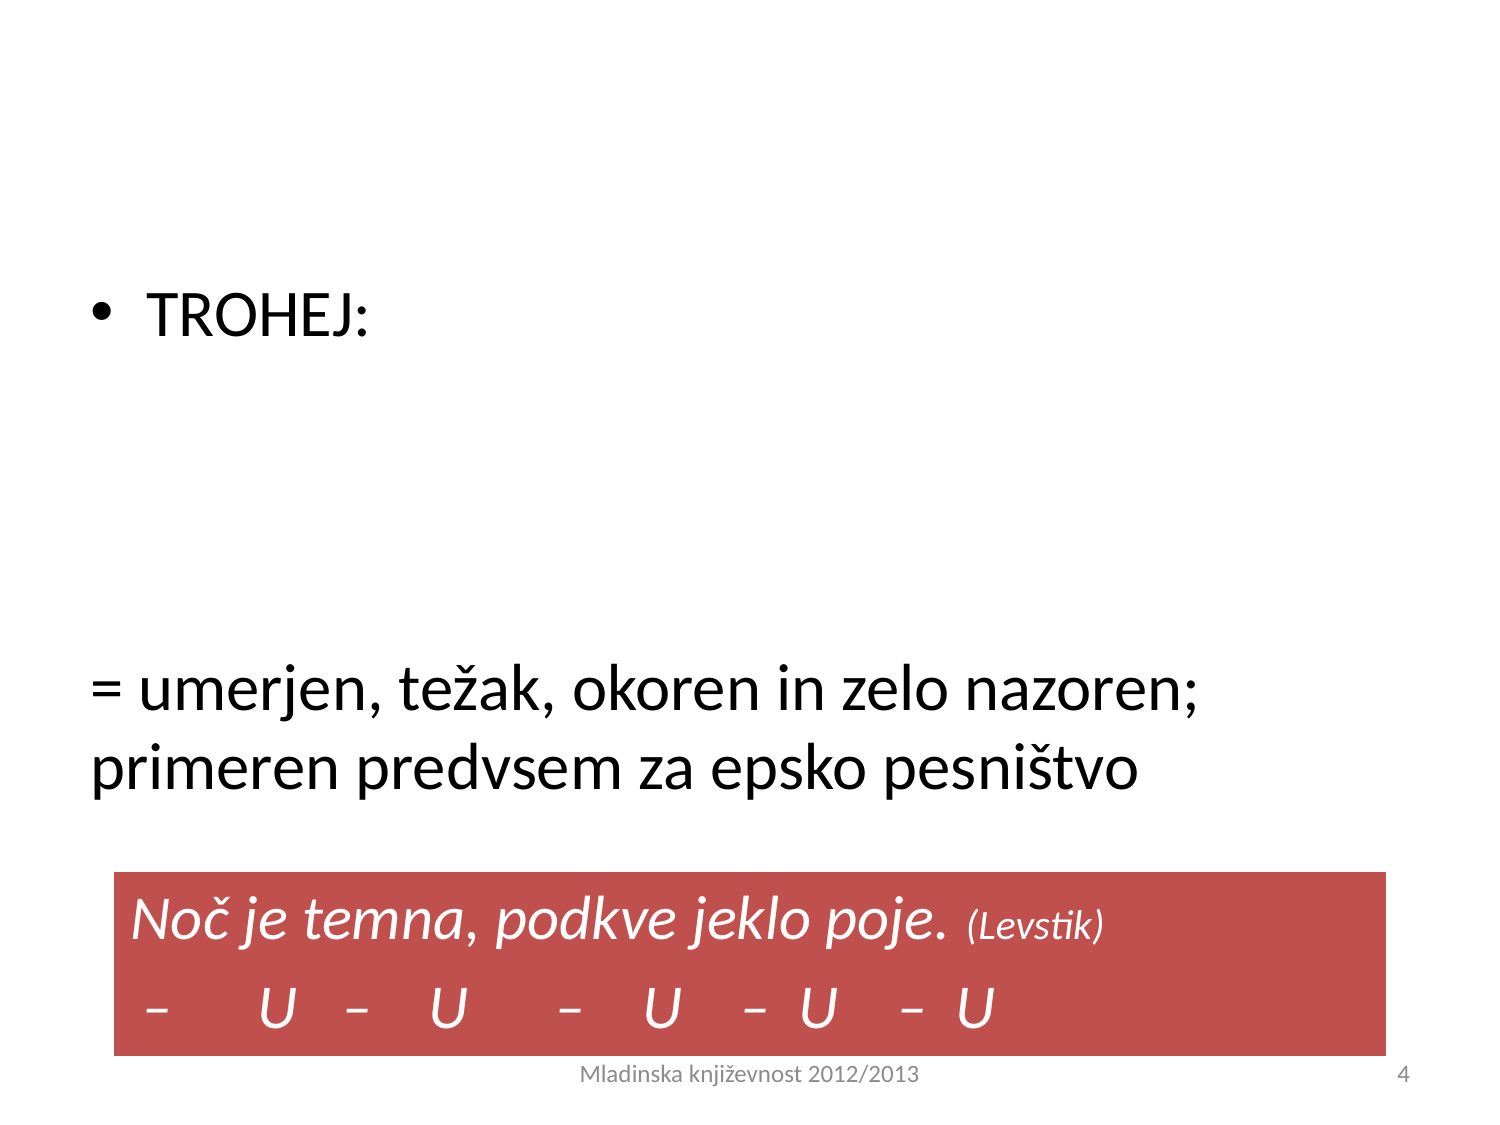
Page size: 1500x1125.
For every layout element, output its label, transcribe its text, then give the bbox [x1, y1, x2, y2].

text_box Noč je temna, podkve jeklo poje. (Levstik) ‒ U ‒ U ‒ U ‒ U ‒ U [112, 869, 1388, 1059]
footer Mladinska književnost 2012/2013 [512, 1059, 988, 1103]
list TROHEJ: = umerjen, težak, okoren in zelo nazoren; primeren predvsem za epsko pesništvo [75, 262, 1425, 1005]
slide_number <number> [1074, 1042, 1425, 1103]
